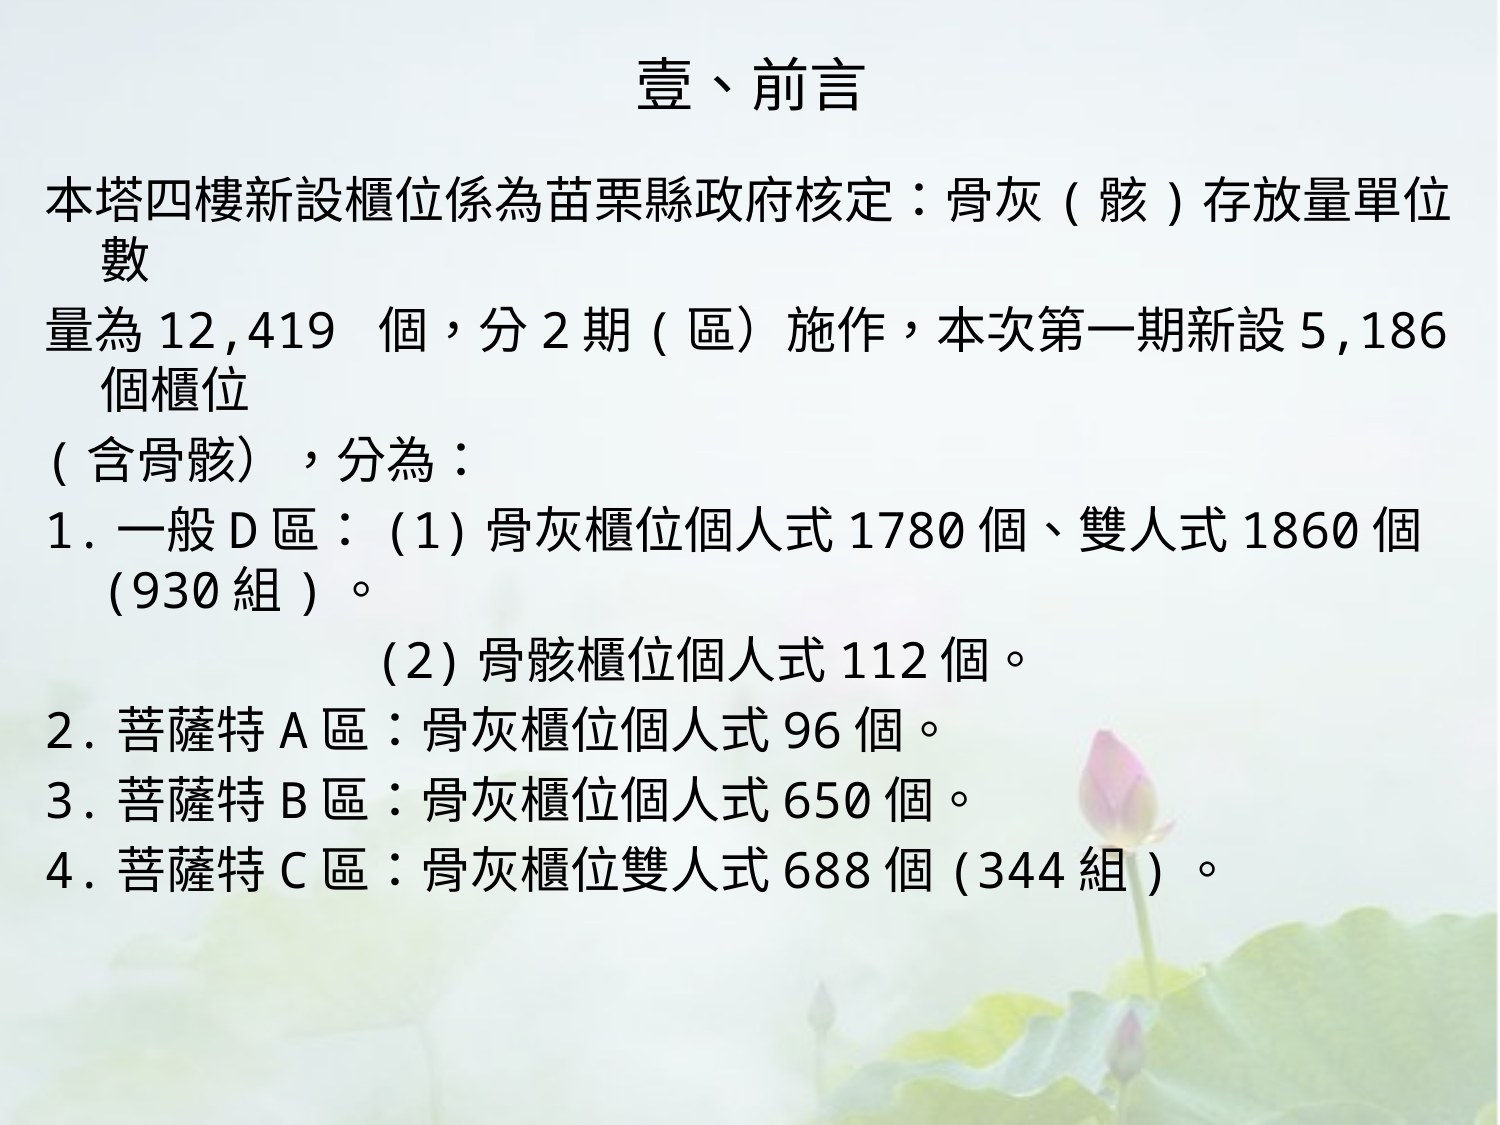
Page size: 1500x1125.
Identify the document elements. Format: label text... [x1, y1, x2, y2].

title 壹、前言 [76, 30, 1427, 135]
list 本塔四樓新設櫃位係為苗栗縣政府核定：骨灰(骸)存放量單位數 量為12,419 個，分2期(區）施作，本次第一期新設5,186個櫃位 (含骨骸），分為： 1.一般D區：(1)骨灰櫃位個人式1780個、雙人式1860個(930組)。 (2)骨骸櫃位個人式112個。 2.菩薩特A區：骨灰櫃位個人式96個。 3.菩薩特B區：骨灰櫃位個人式650個。 4.菩薩特C區：骨灰櫃位雙人式688個(344組)。 [29, 160, 1471, 1024]
